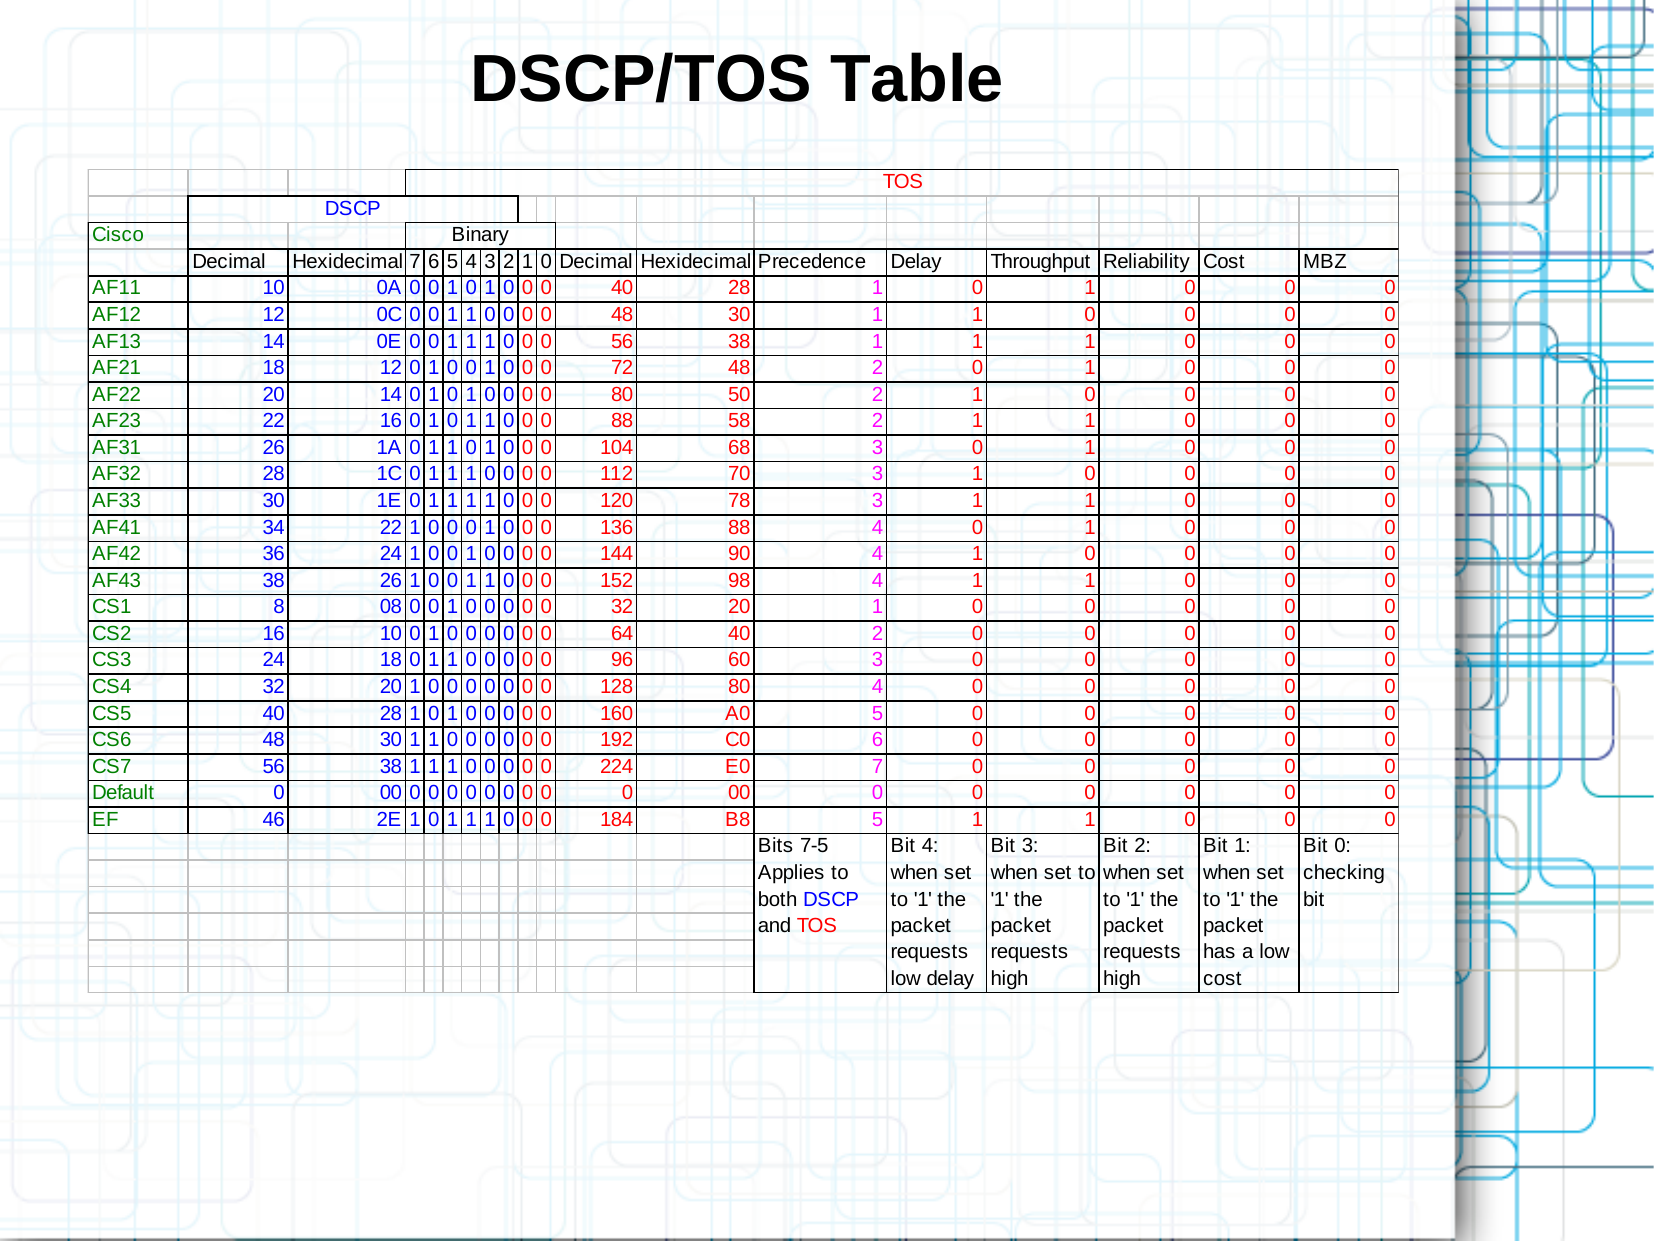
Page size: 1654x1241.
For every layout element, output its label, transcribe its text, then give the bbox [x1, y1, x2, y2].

text_box [87, 168, 1401, 994]
title DSCP/TOS Table [112, 24, 1363, 126]
picture [0, 0, 1654, 1241]
